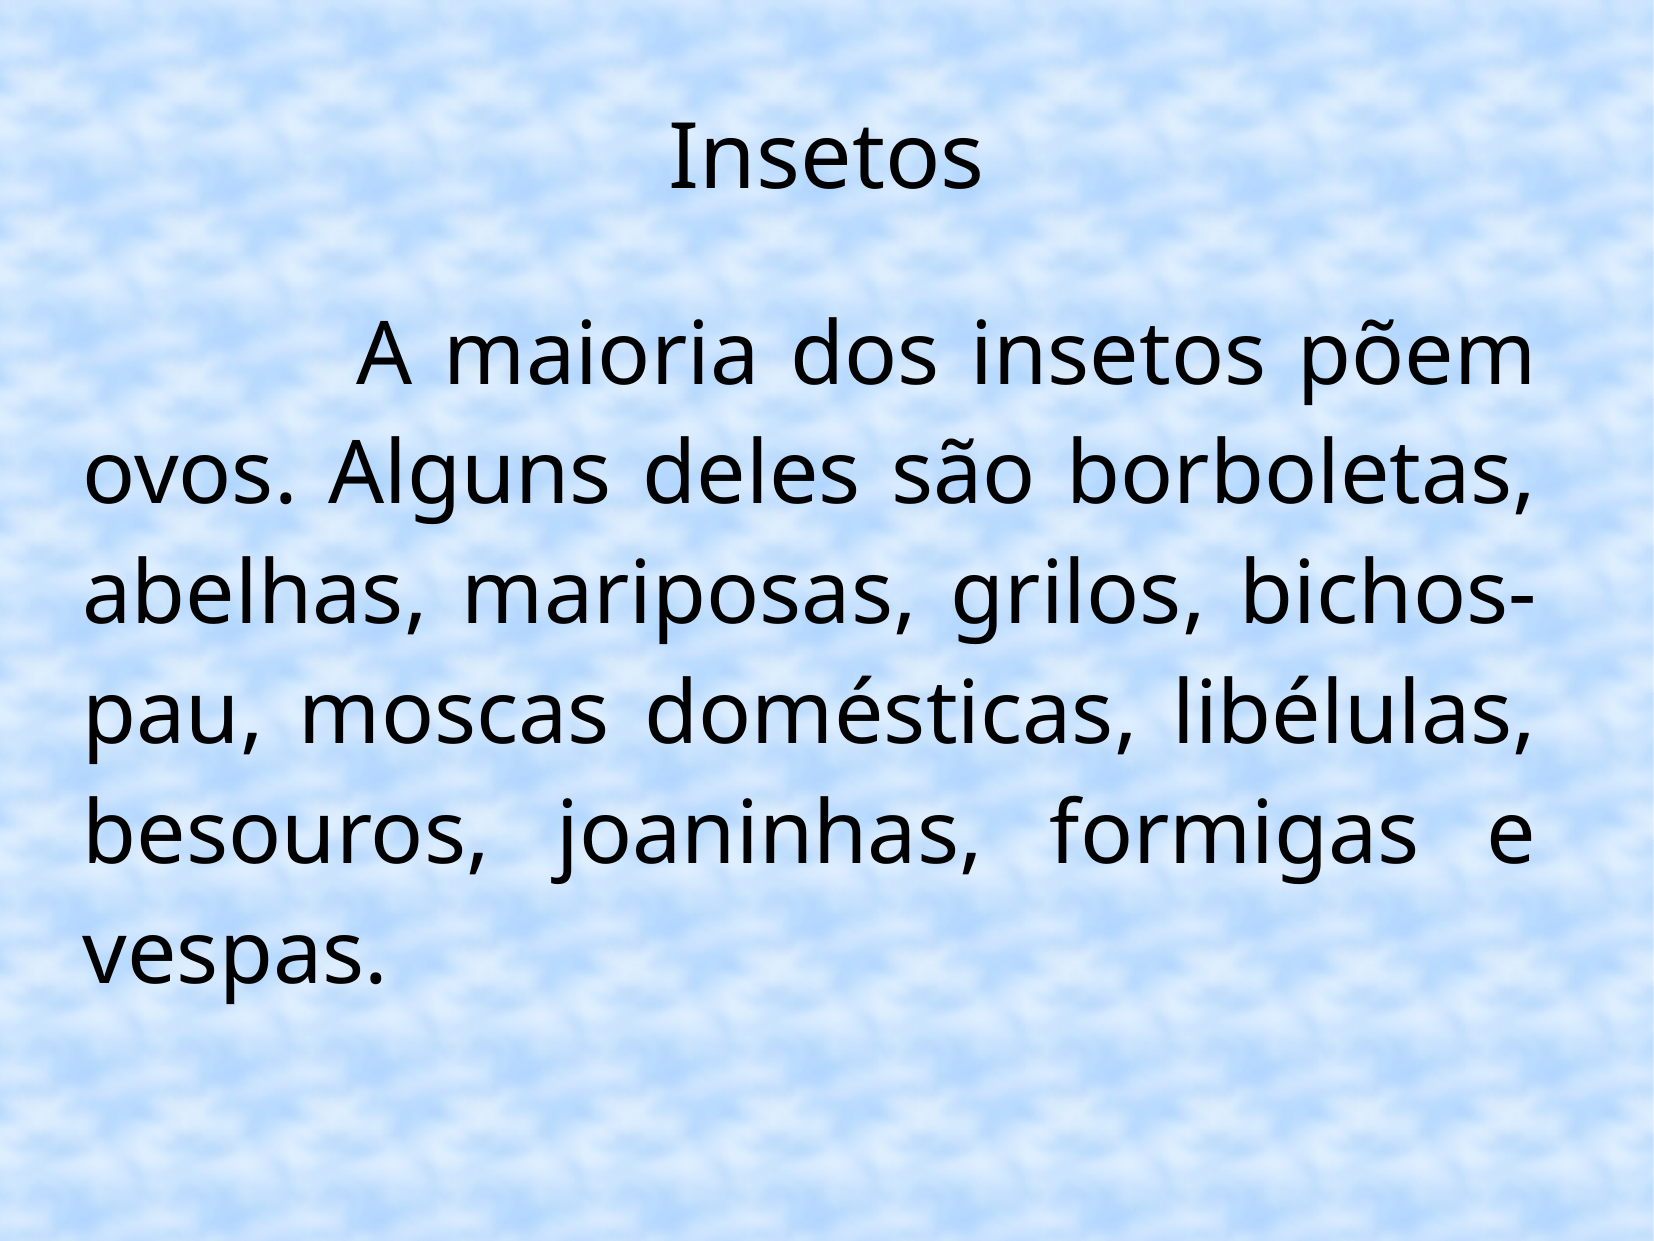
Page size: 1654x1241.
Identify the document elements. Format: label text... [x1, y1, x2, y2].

title Insetos [82, 49, 1571, 257]
list A maioria dos insetos põem ovos. Alguns deles são borboletas, abelhas, mariposas, grilos, bichos-pau, moscas domésticas, libélulas, besouros, joaninhas, formigas e vespas. [82, 290, 1538, 1010]
picture [0, 0, 1654, 1241]
